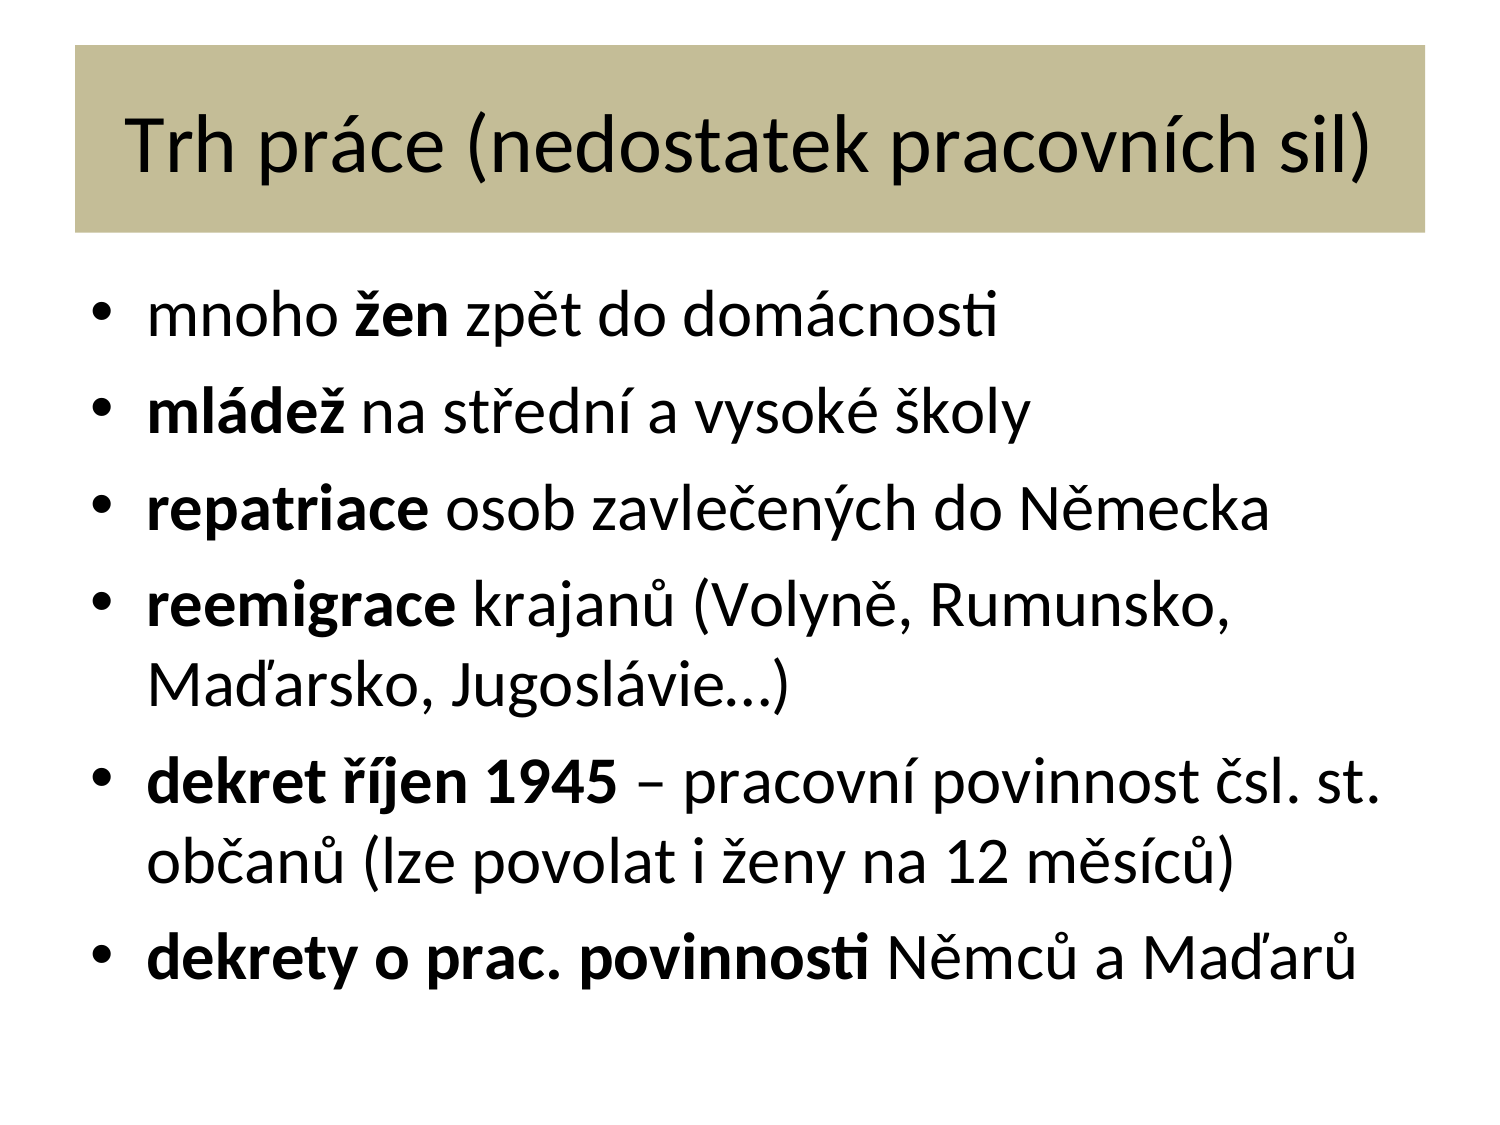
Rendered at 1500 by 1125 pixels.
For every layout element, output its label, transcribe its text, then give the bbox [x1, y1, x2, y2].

title Trh práce (nedostatek pracovních sil) [75, 45, 1426, 233]
list mnoho žen zpět do domácnosti mládež na střední a vysoké školy repatriace osob zavlečených do Německa reemigrace krajanů (Volyně, Rumunsko, Maďarsko, Jugoslávie…) dekret říjen 1945 – pracovní povinnost čsl. st. občanů (lze povolat i ženy na 12 měsíců) dekrety o prac. povinnosti Němců a Maďarů [75, 262, 1426, 1006]
